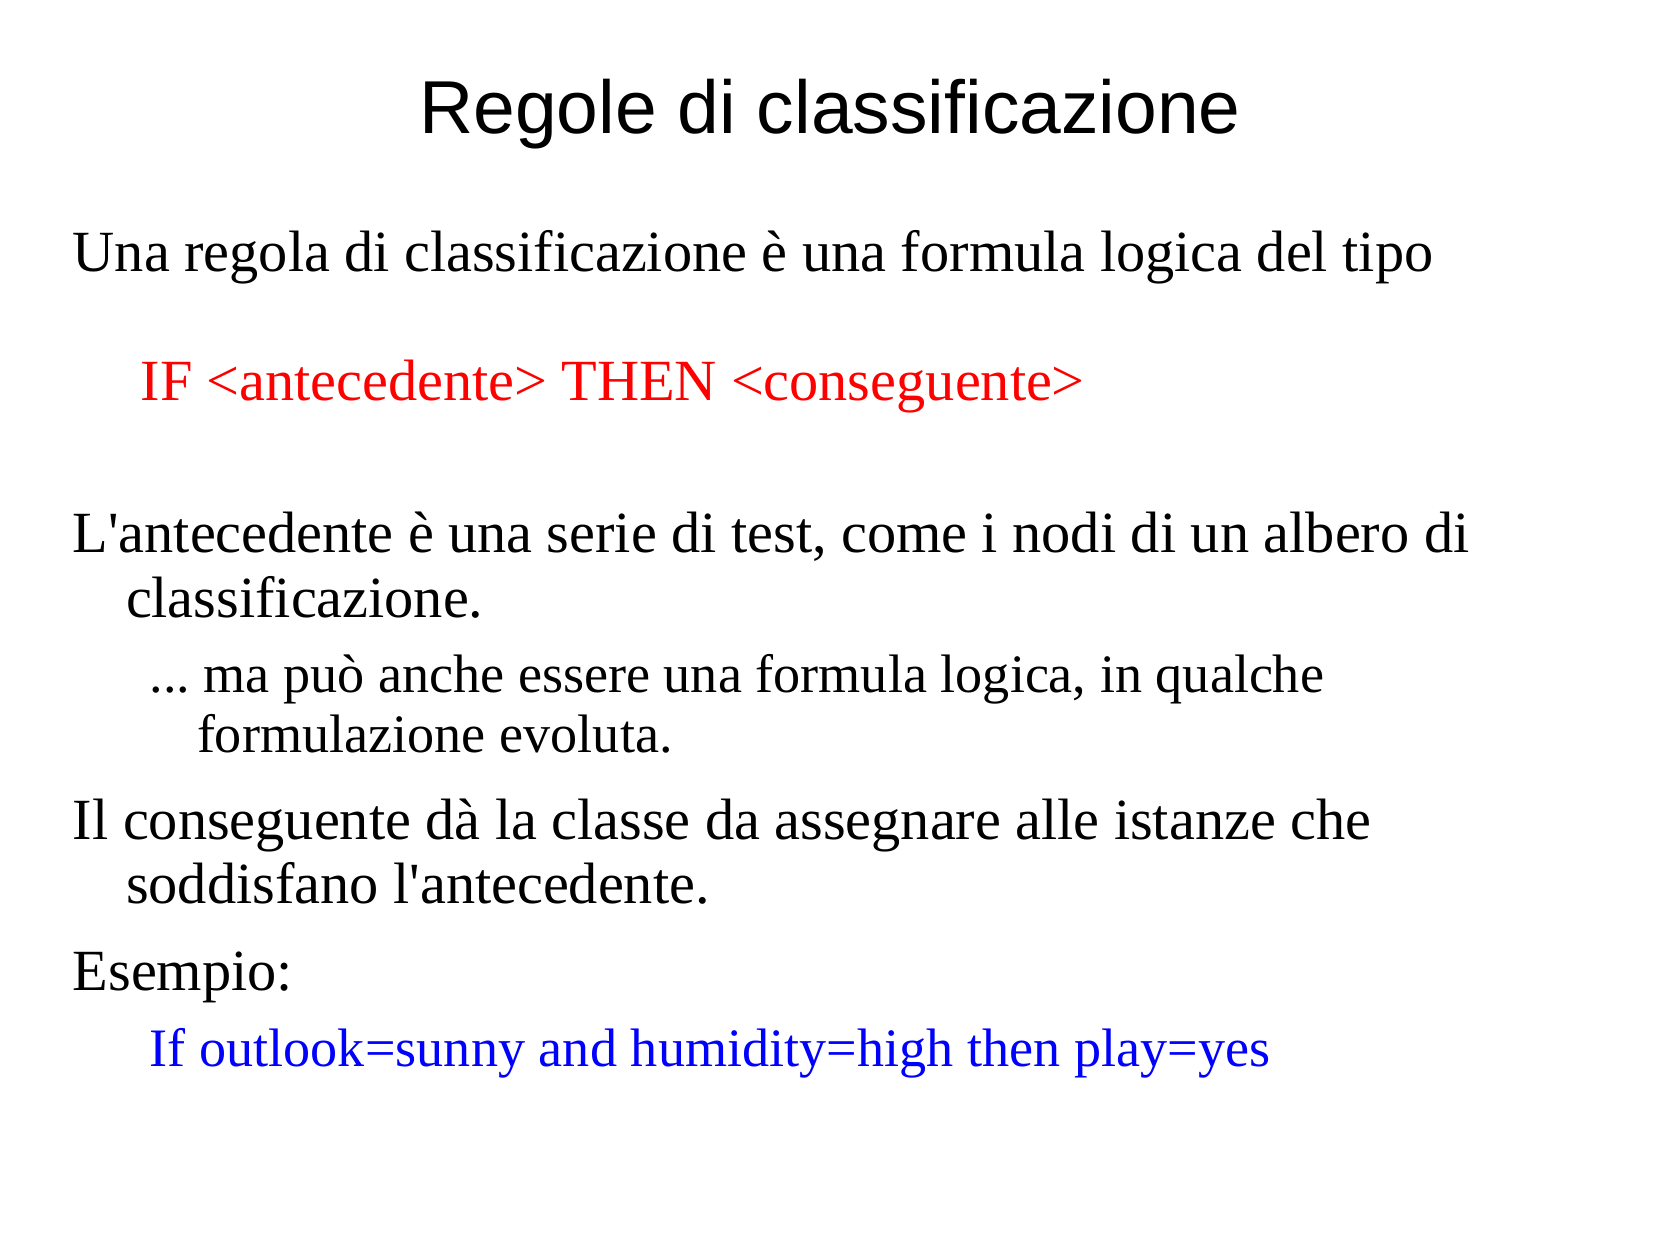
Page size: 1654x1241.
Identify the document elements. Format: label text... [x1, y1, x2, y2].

title Regole di classificazione [52, 42, 1608, 173]
list Una regola di classificazione è una formula logica del tipo IF <antecedente> THEN <conseguente> L'antecedente è una serie di test, come i nodi di un albero di classificazione. ... ma può anche essere una formula logica, in qualche formulazione evoluta. Il conseguente dà la classe da assegnare alle istanze che soddisfano l'antecedente. Esempio: If outlook=sunny and humidity=high then play=yes [55, 219, 1605, 1179]
